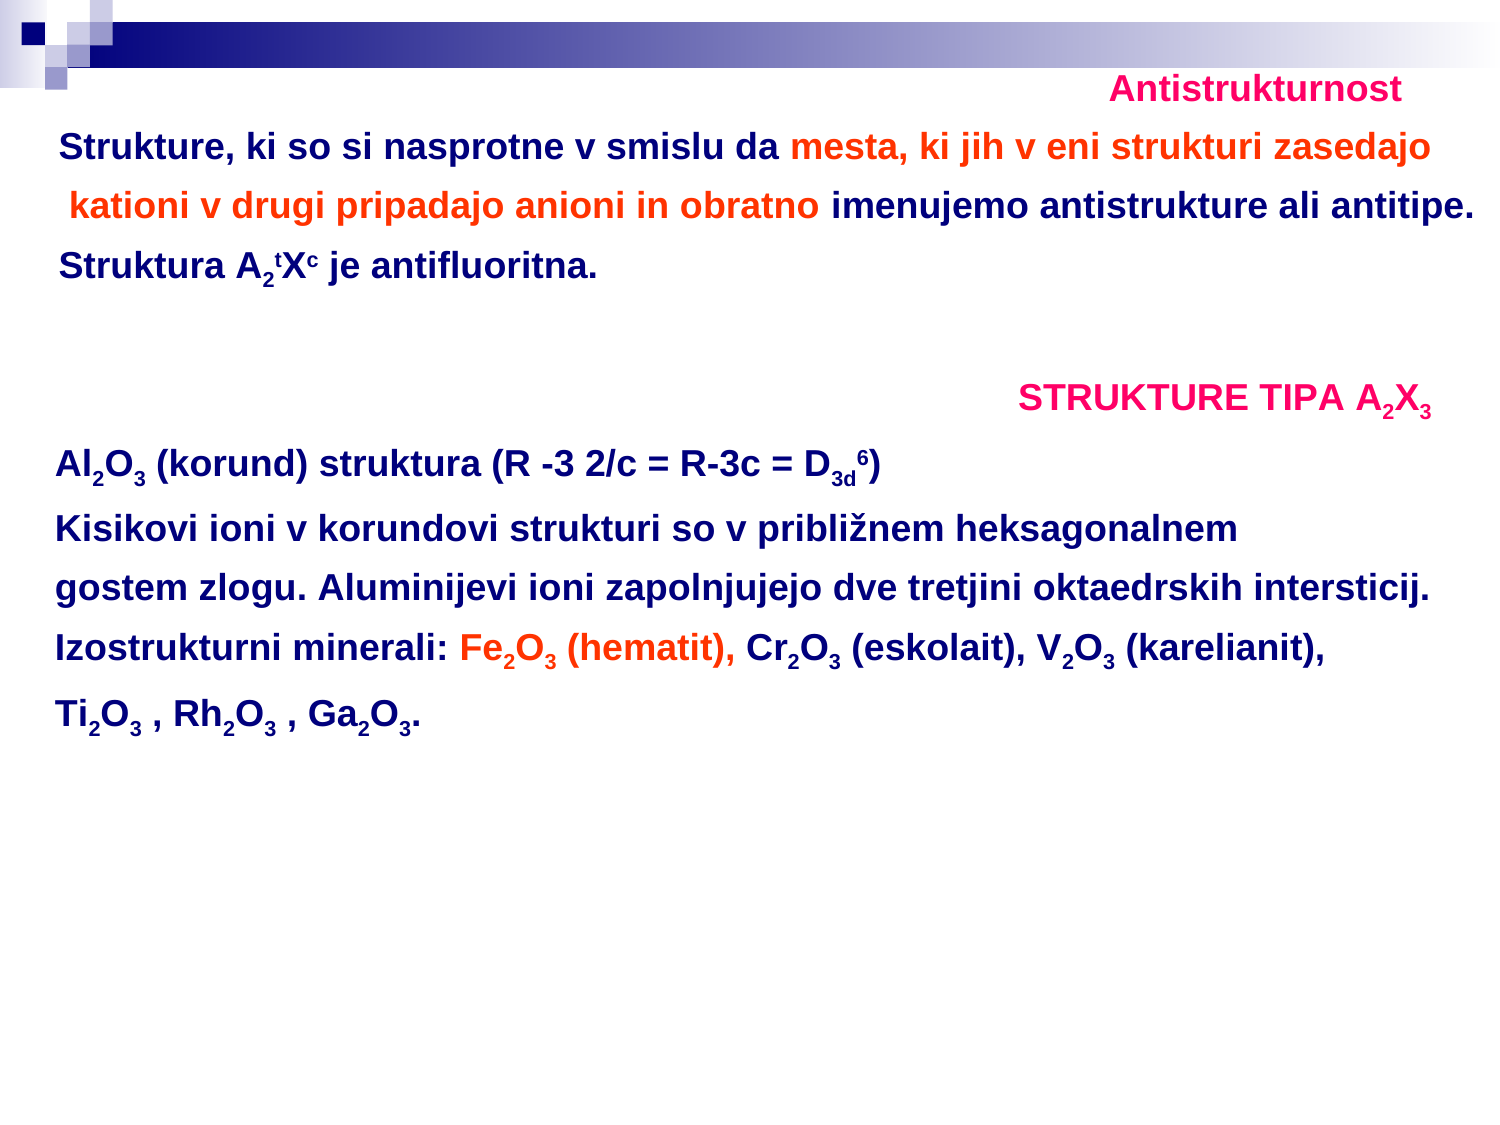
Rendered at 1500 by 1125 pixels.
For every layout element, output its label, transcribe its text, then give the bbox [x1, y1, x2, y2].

text_box STRUKTURE TIPA A2X3 Al2O3 (korund) struktura (R -3 2/c = R-3c = D3d6) Kisikovi ioni v korundovi strukturi so v približnem heksagonalnem gostem zlogu. Aluminijevi ioni zapolnjujejo dve tretjini oktaedrskih intersticij. Izostrukturni minerali: Fe2O3 (hematit), Cr2O3 (eskolait), V2O3 (karelianit), Ti2O3 , Rh2O3 , Ga2O3. [40, 349, 1458, 749]
text_box Antistrukturnost Strukture, ki so si nasprotne v smislu da mesta, ki jih v eni strukturi zasedajo kationi v drugi pripadajo anioni in obratno imenujemo antistrukture ali antitipe. Struktura A2tXc je antifluoritna. [43, 42, 1500, 300]
